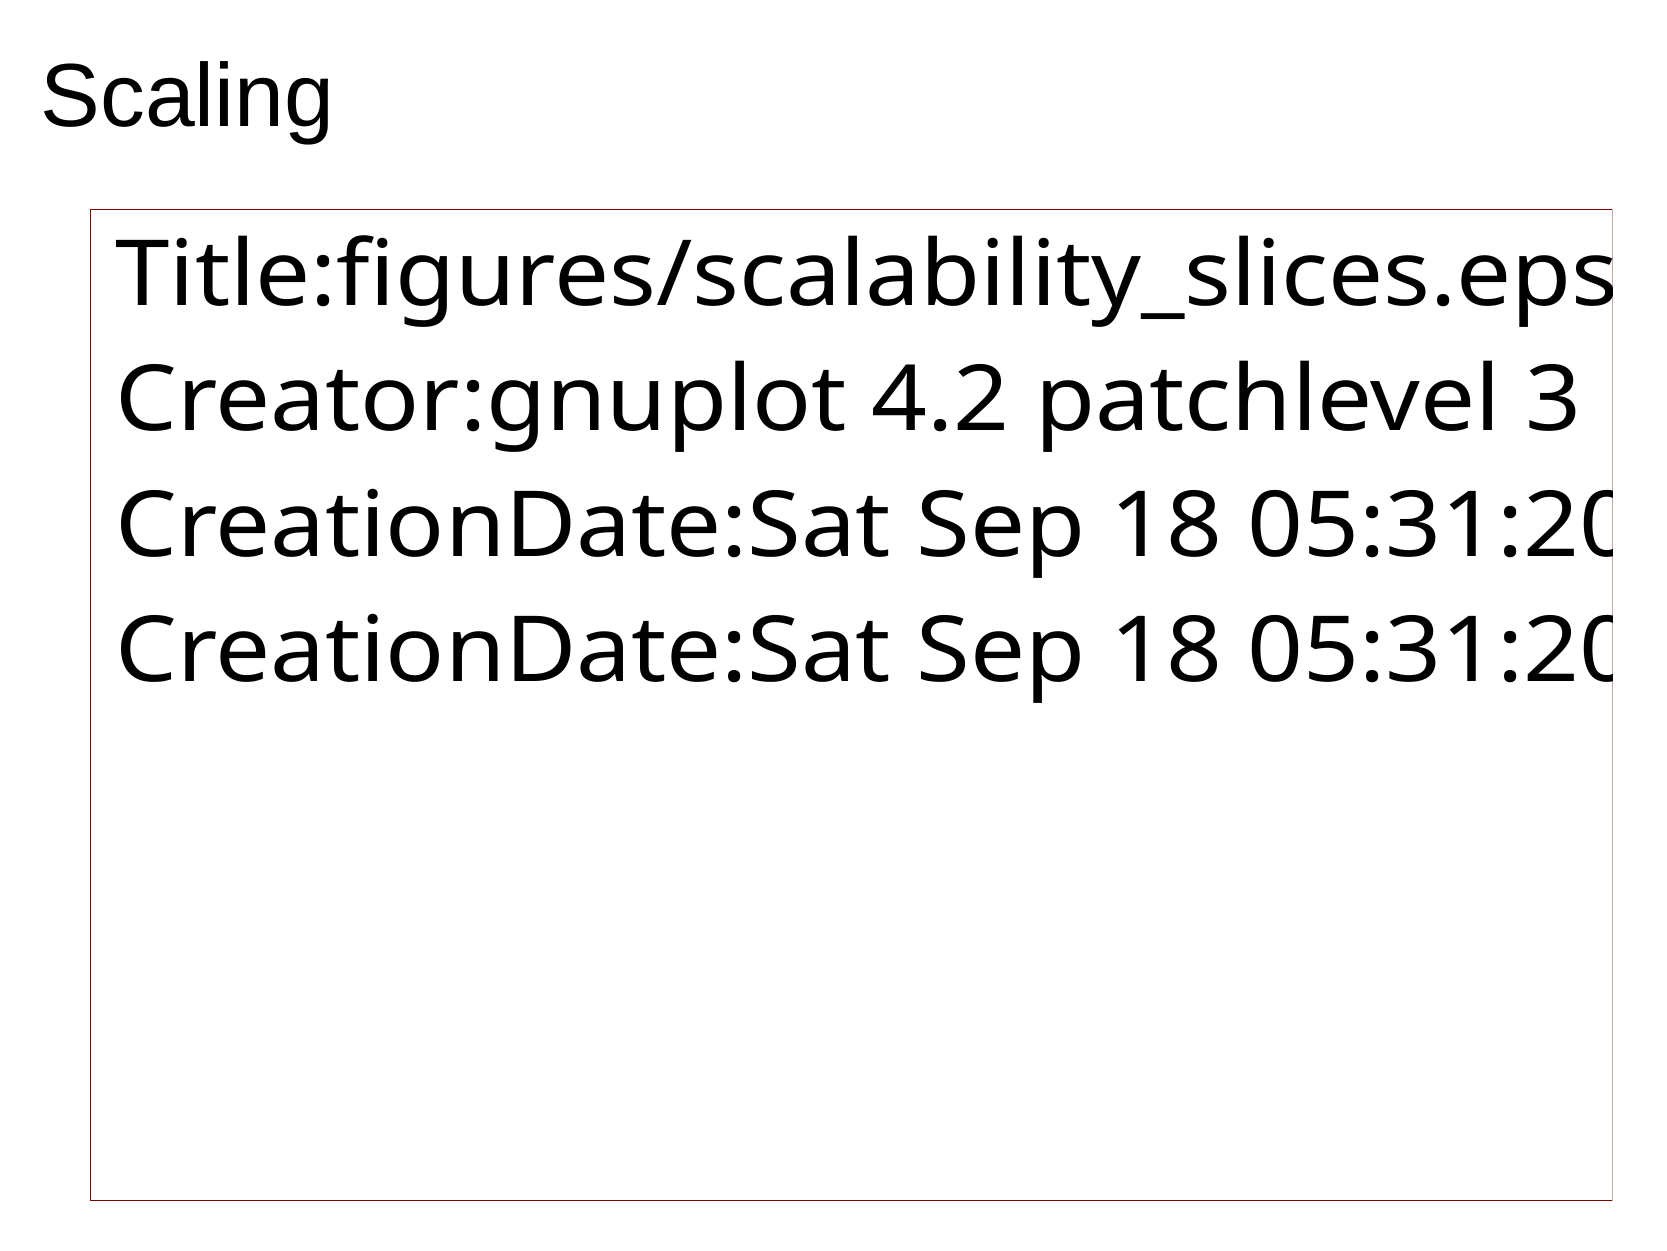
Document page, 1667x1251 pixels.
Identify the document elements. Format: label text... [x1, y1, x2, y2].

title Scaling [40, 50, 1627, 201]
picture [84, 202, 1613, 1201]
